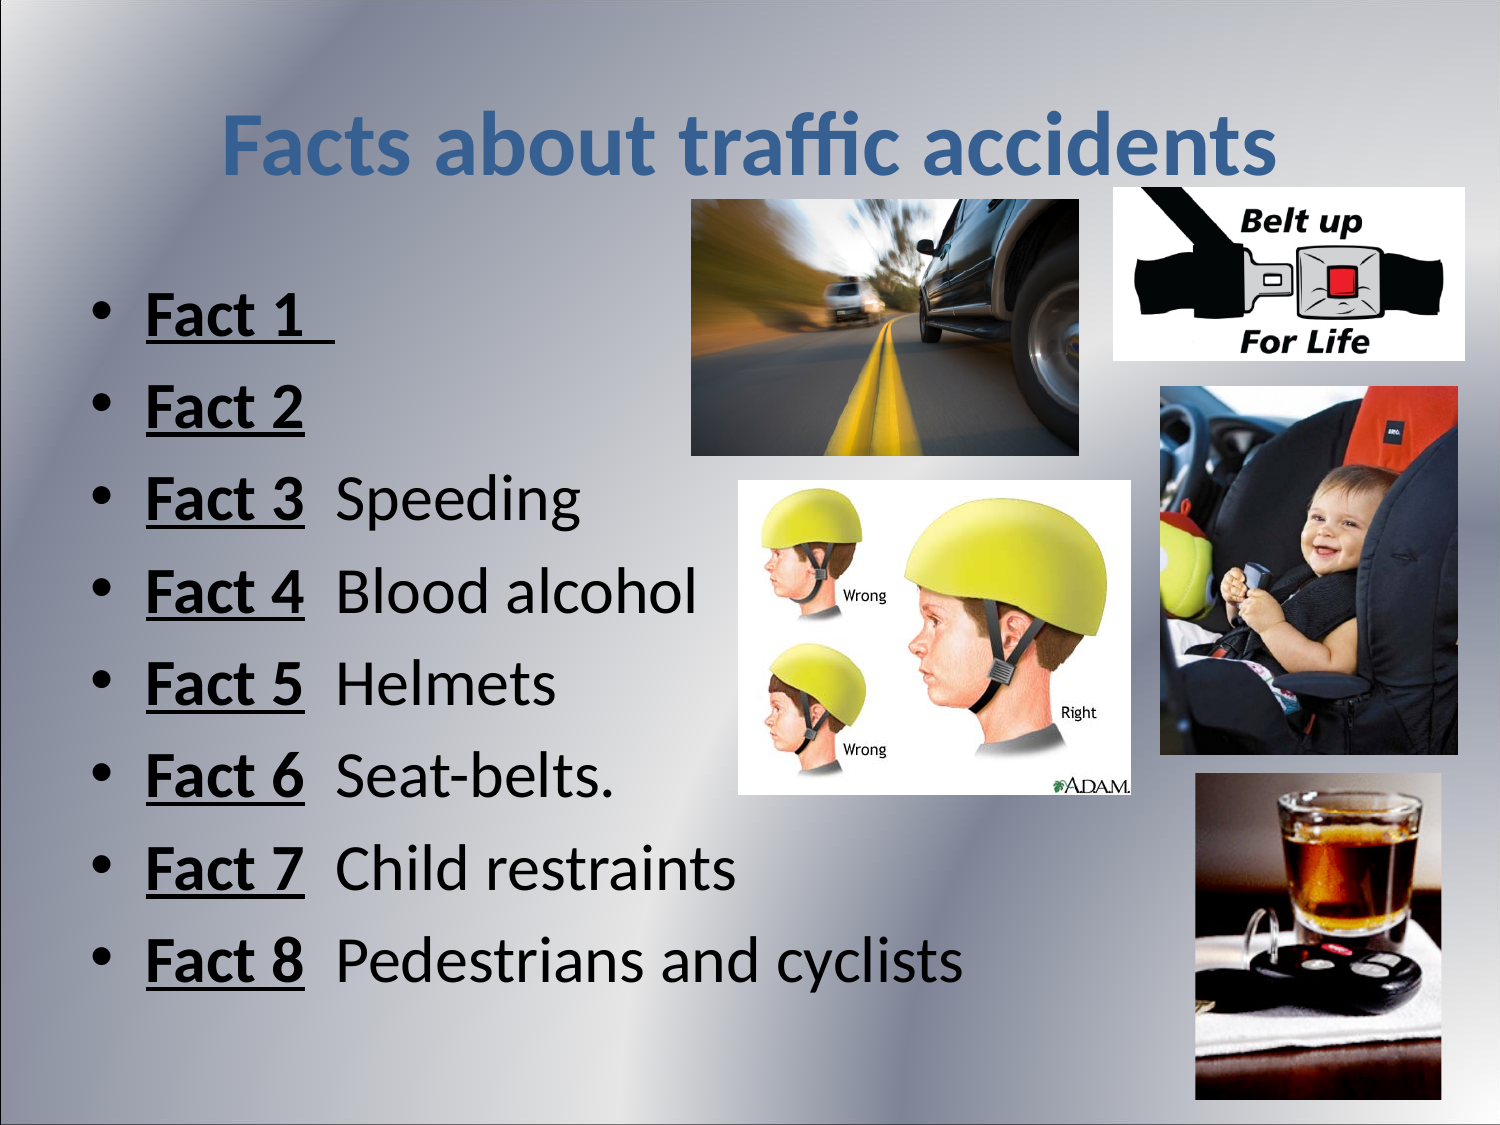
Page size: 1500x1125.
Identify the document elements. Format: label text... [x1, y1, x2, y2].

picture [0, 0, 1500, 1125]
title Facts about traffic accidents [75, 45, 1425, 233]
list Fact 1 Fact 2 Fact 3 Speeding Fact 4 Blood alcohol Fact 5 Helmets Fact 6 Seat-belts. Fact 7 Child restraints Fact 8 Pedestrians and cyclists [75, 262, 1425, 1005]
